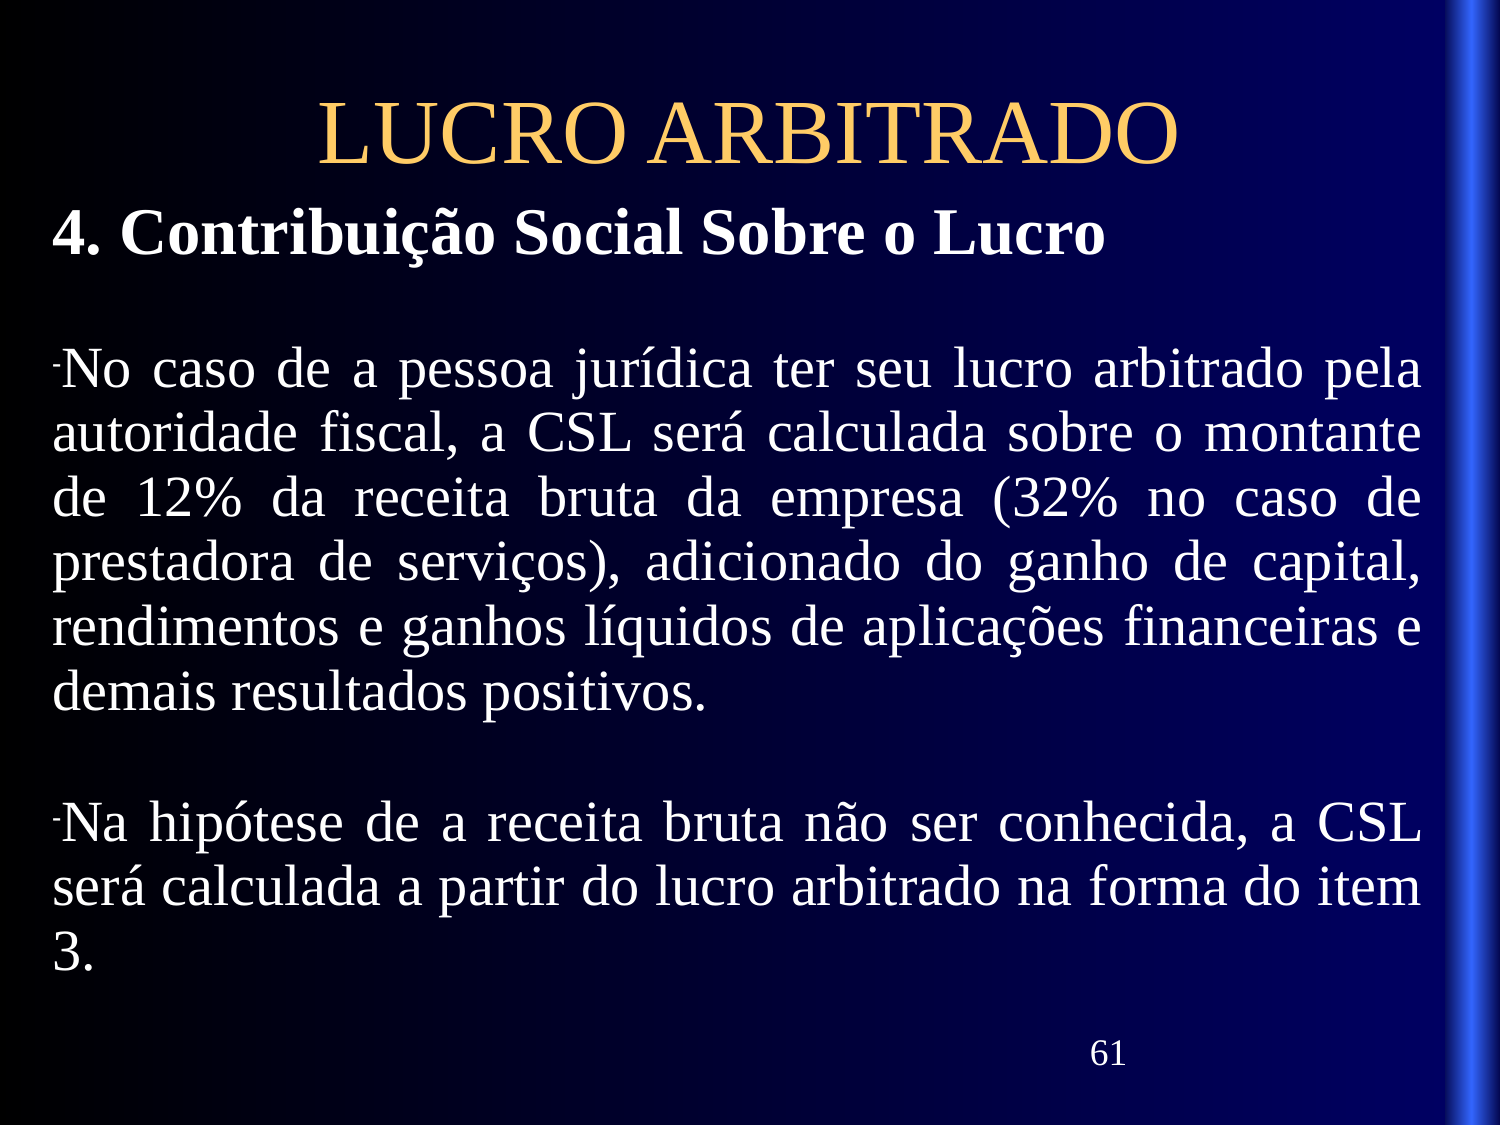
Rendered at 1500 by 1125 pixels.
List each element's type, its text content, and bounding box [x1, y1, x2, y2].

text_box 4. Contribuição Social Sobre o Lucro No caso de a pessoa jurídica ter seu lucro arbitrado pela autoridade fiscal, a CSL será calculada sobre o montante de 12% da receita bruta da empresa (32% no caso de prestadora de serviços), adicionado do ganho de capital, rendimentos e ganhos líquidos de aplicações financeiras e demais resultados positivos. Na hipótese de a receita bruta não ser conhecida, a CSL será calculada a partir do lucro arbitrado na forma do item 3. [37, 187, 1438, 1026]
title LUCRO ARBITRADO [112, 64, 1388, 190]
